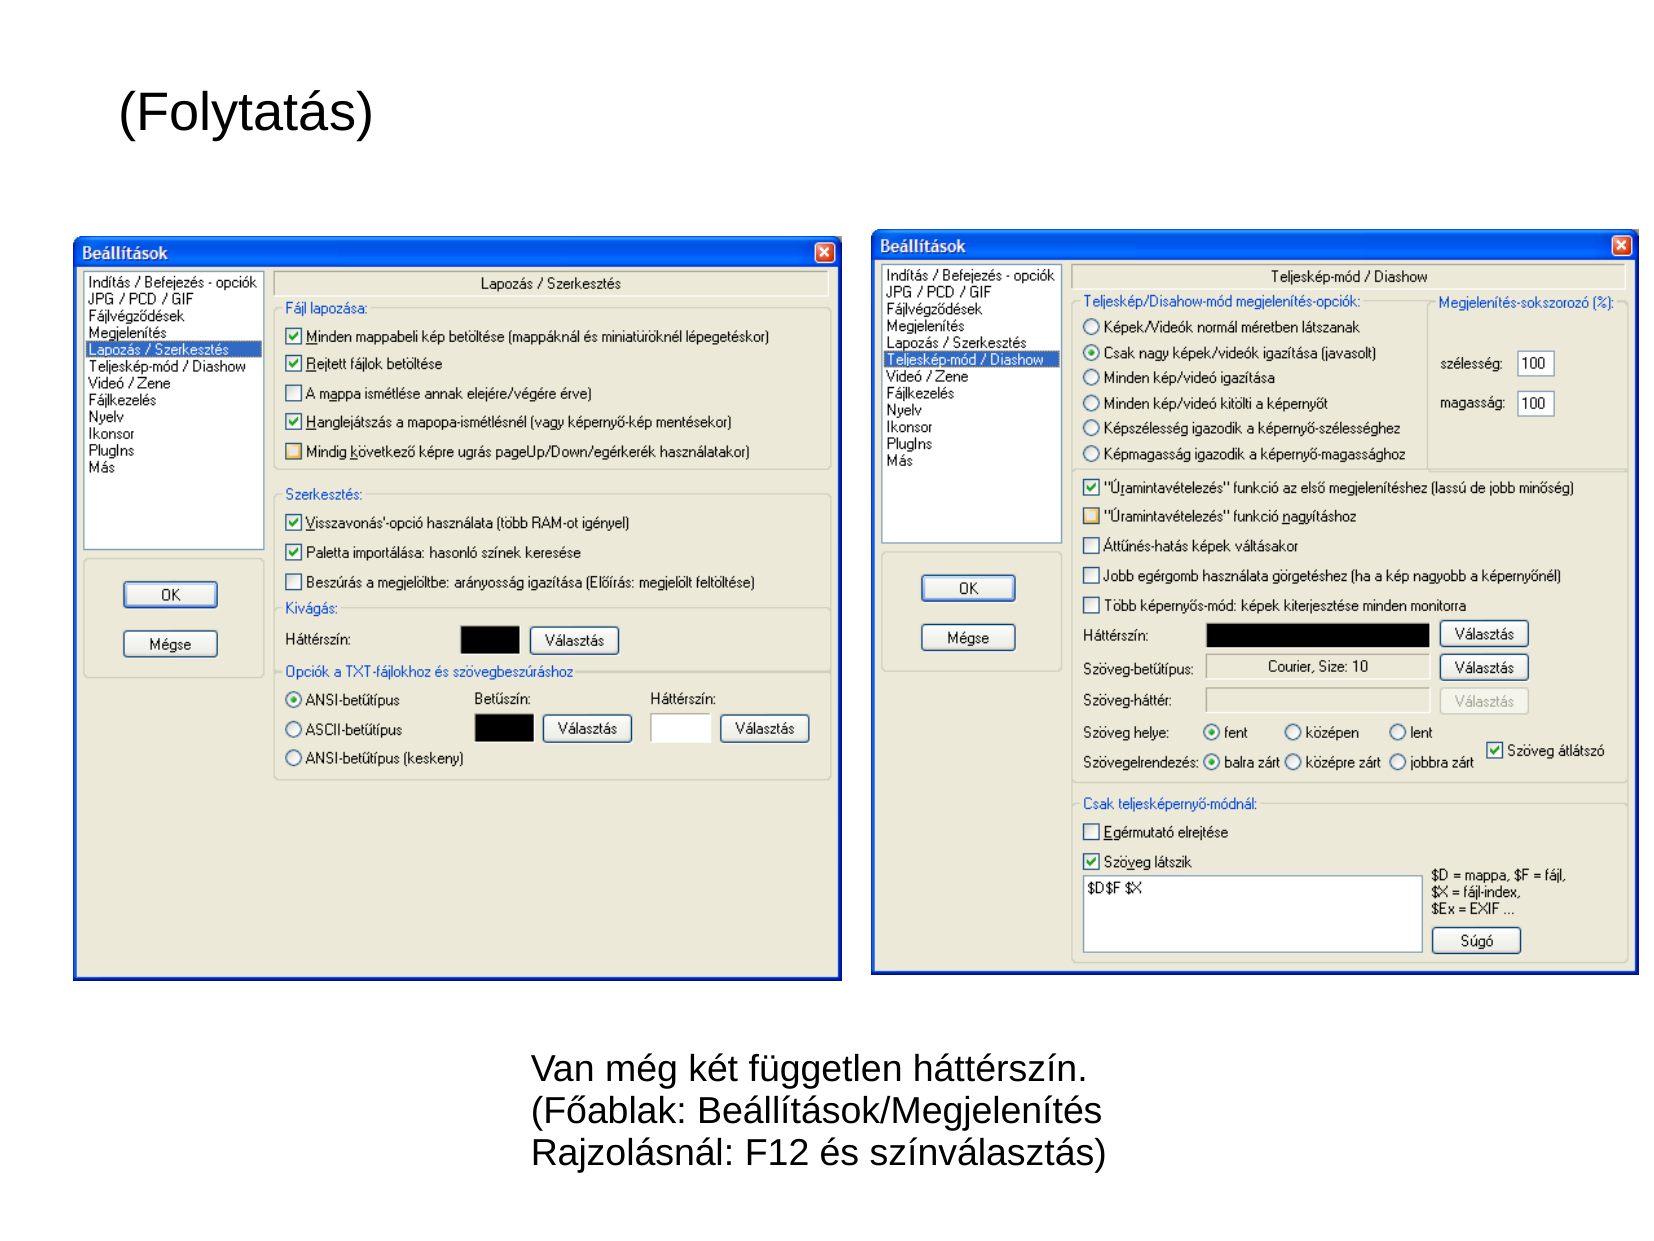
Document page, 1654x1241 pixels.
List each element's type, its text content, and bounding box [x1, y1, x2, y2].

picture [871, 229, 1639, 975]
text_box (Folytatás) [103, 73, 390, 150]
picture [73, 236, 842, 981]
text_box Van még két független háttérszín. (Főablak: Beállítások/Megjelenítés Rajzolásnál: F12 és színválasztás) [516, 1040, 1123, 1182]
